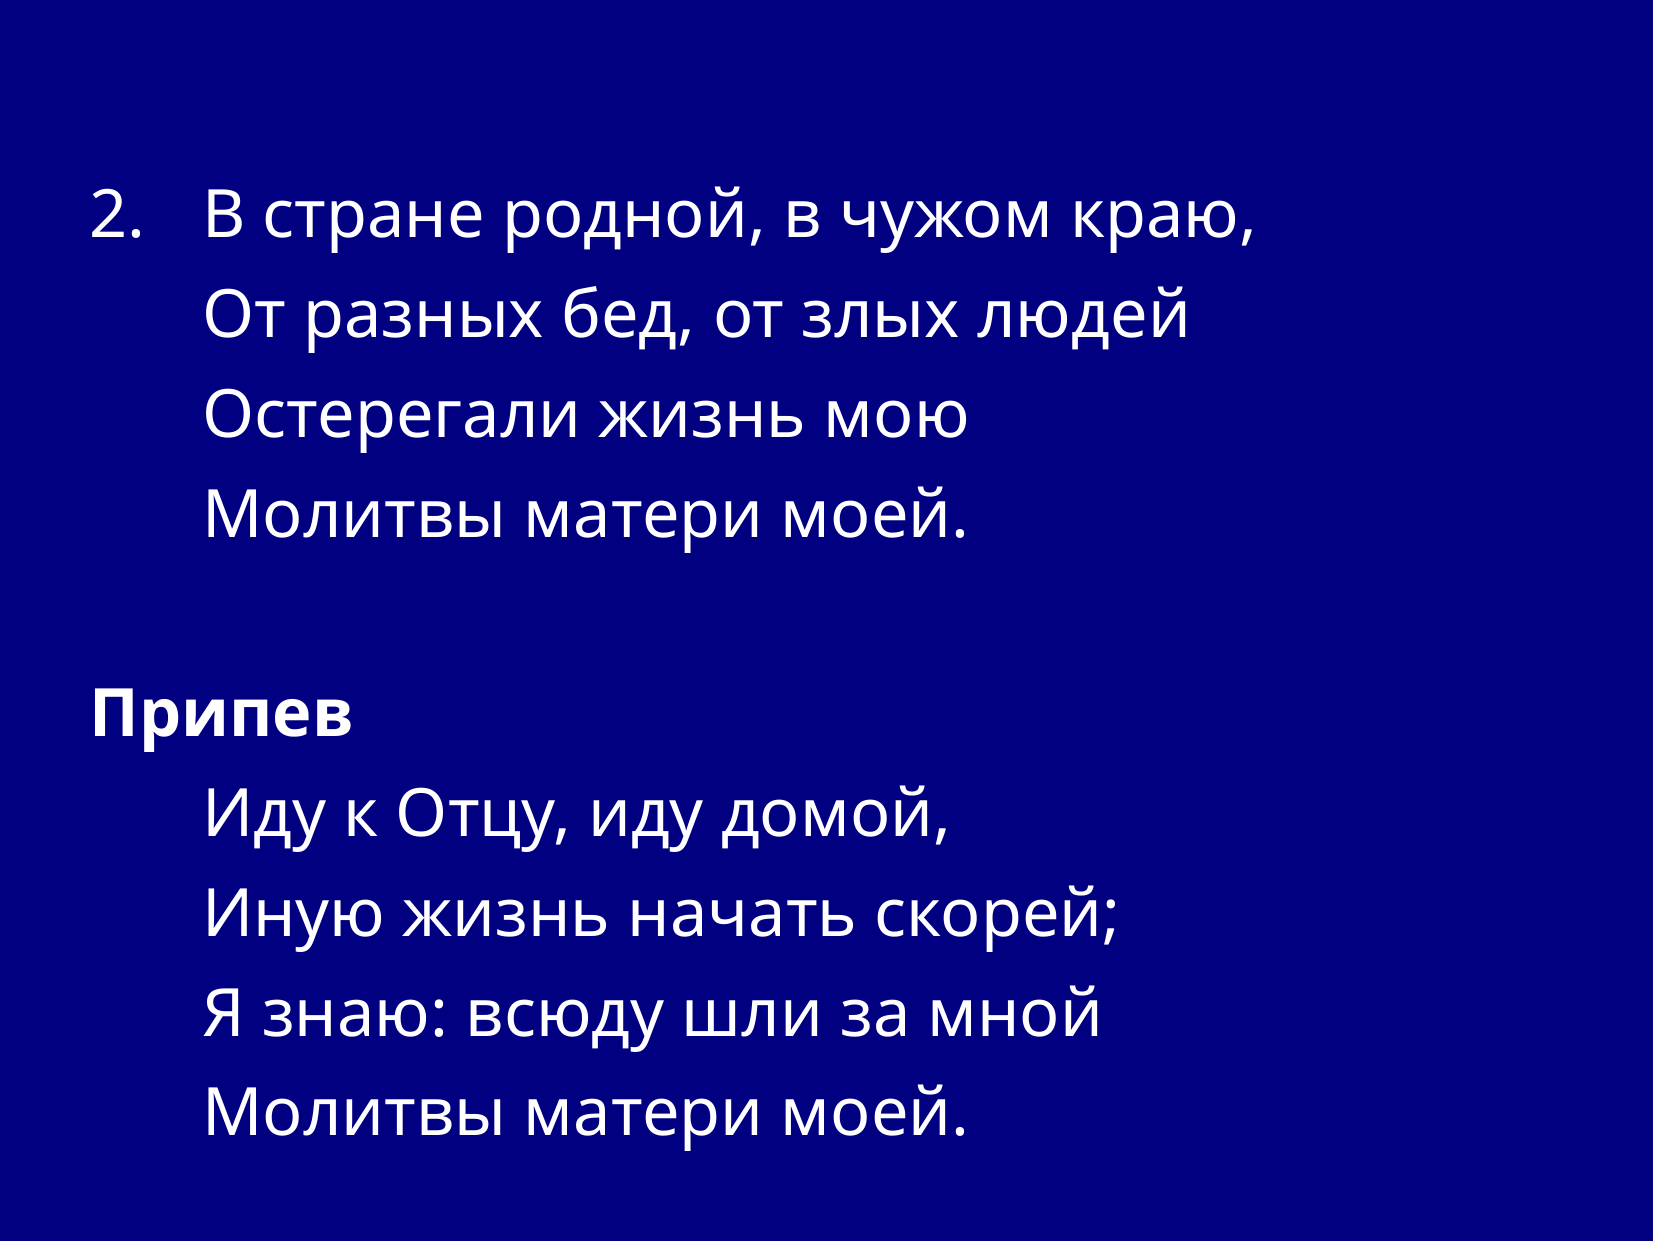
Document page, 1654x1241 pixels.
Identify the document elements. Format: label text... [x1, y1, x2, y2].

text_box 2. В стране родной, в чужом краю, От разных бед, от злых людей Остерегали жизнь мою Молитвы матери моей. Припев Иду к Отцу, иду домой, Иную жизнь начать скорей; Я знаю: всюду шли за мной Молитвы матери моей. [75, 150, 1576, 1163]
